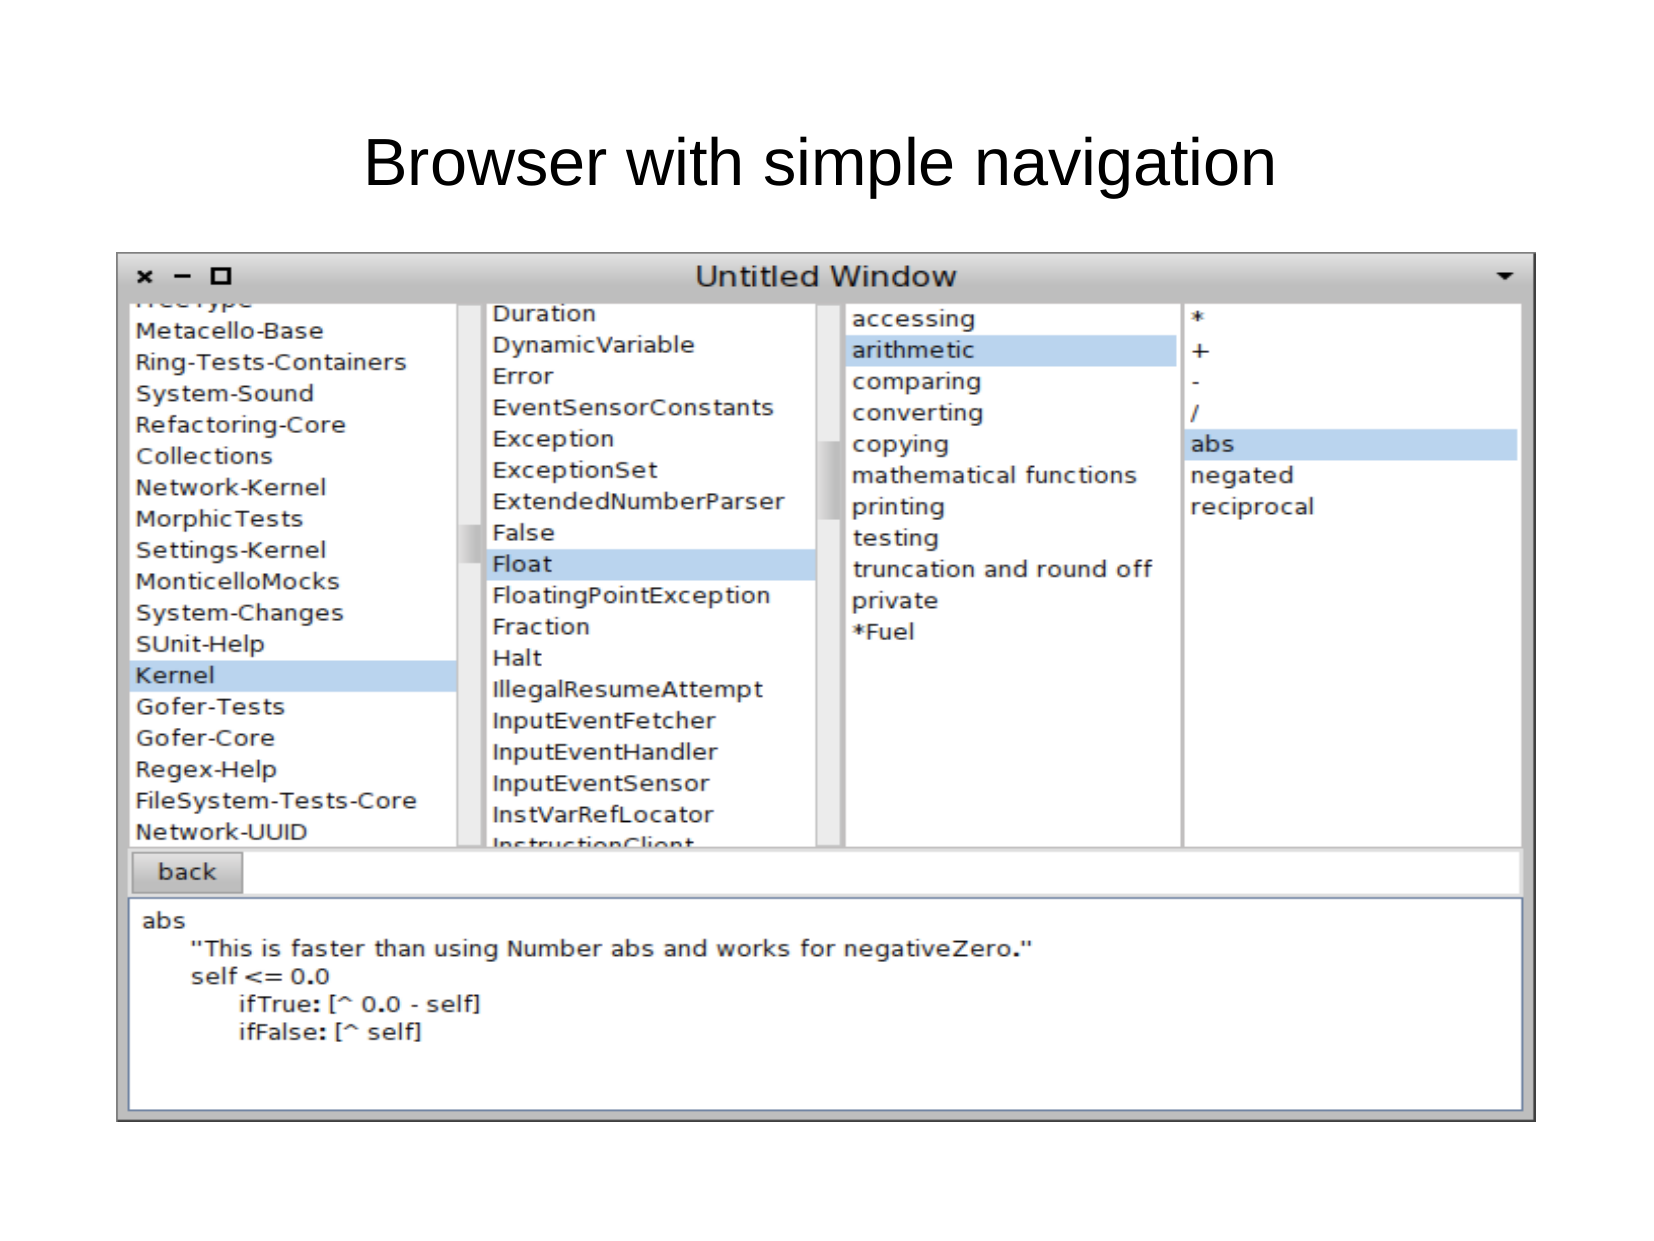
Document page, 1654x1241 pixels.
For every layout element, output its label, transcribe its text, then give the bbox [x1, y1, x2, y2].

picture [116, 252, 1536, 1123]
title Browser with simple navigation [76, 58, 1565, 266]
